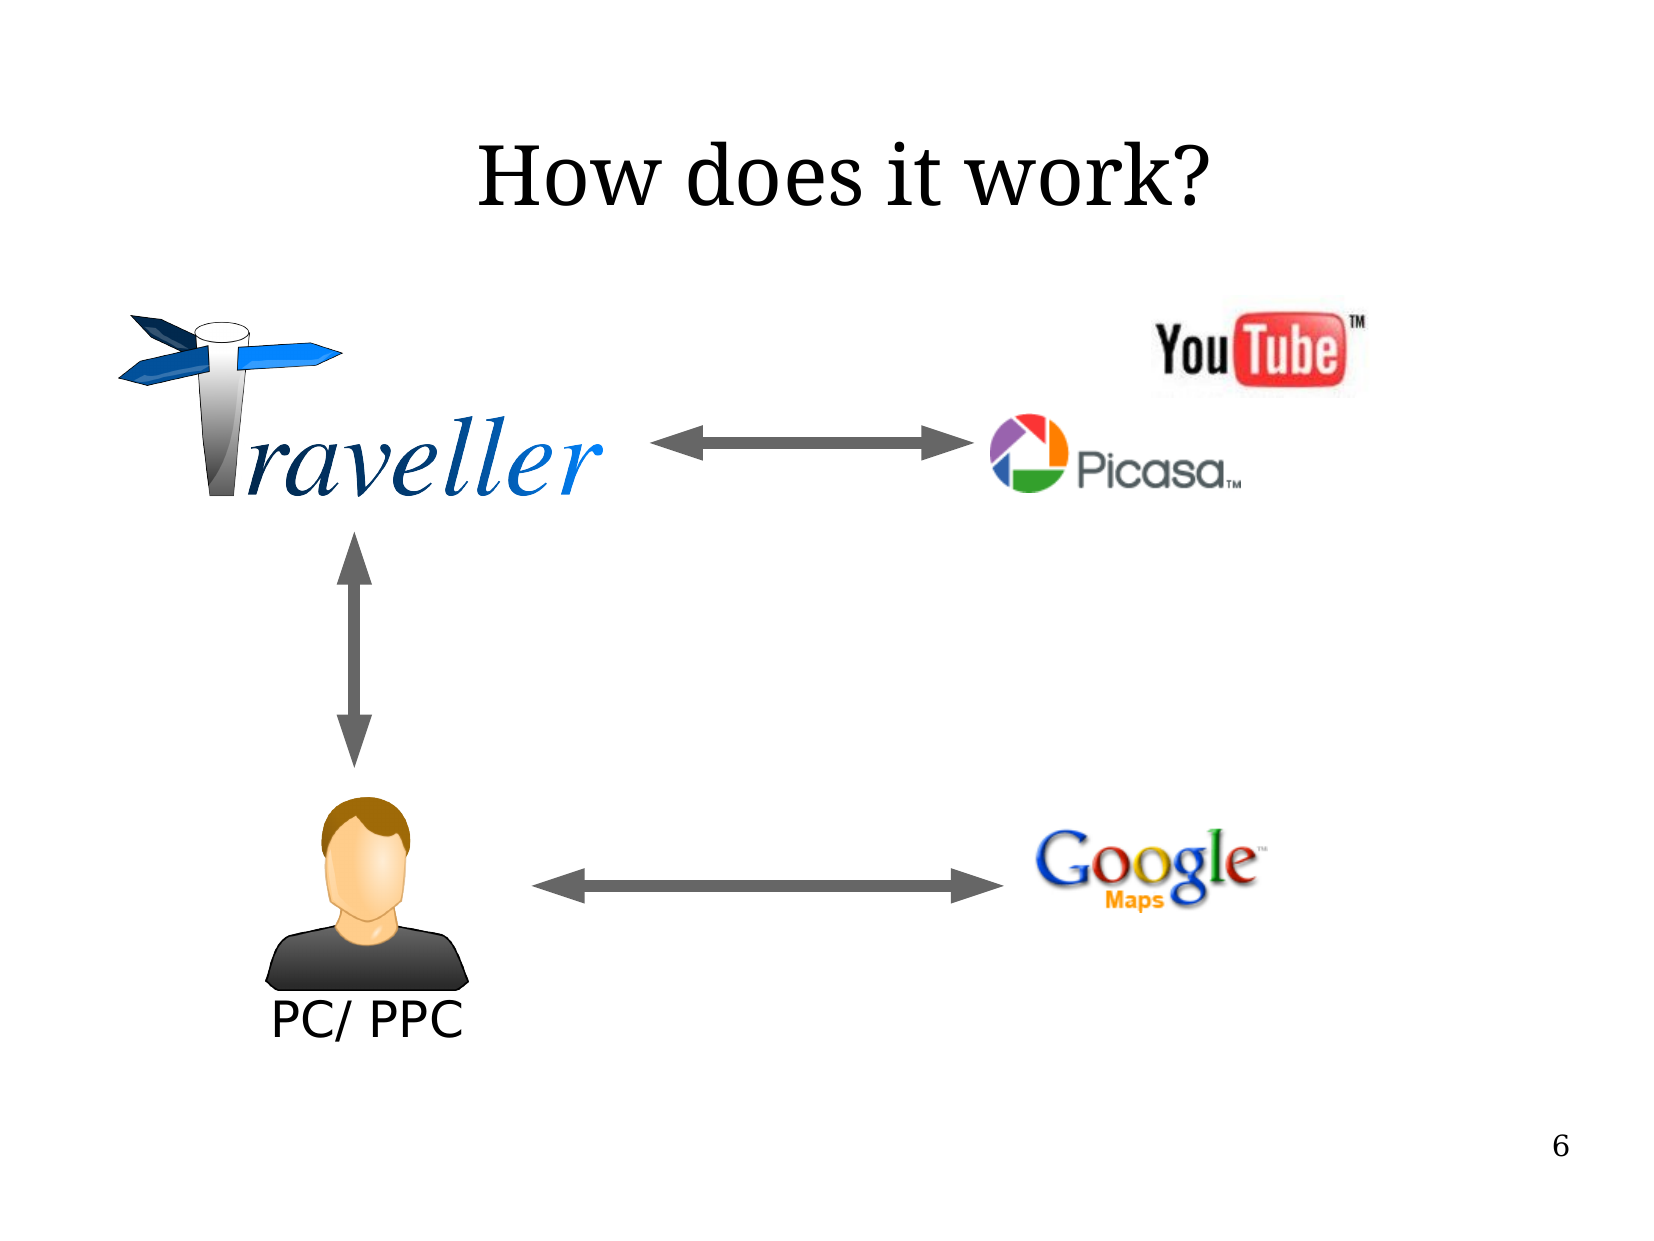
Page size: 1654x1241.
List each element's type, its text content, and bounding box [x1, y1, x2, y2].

picture [1151, 295, 1370, 398]
picture [1033, 826, 1268, 913]
picture [118, 315, 603, 503]
picture [265, 797, 469, 991]
text_box PC/ PPC [252, 992, 475, 1071]
subtitle [82, 297, 1571, 1117]
title How does it work? [82, 18, 1571, 288]
picture [990, 413, 1241, 494]
